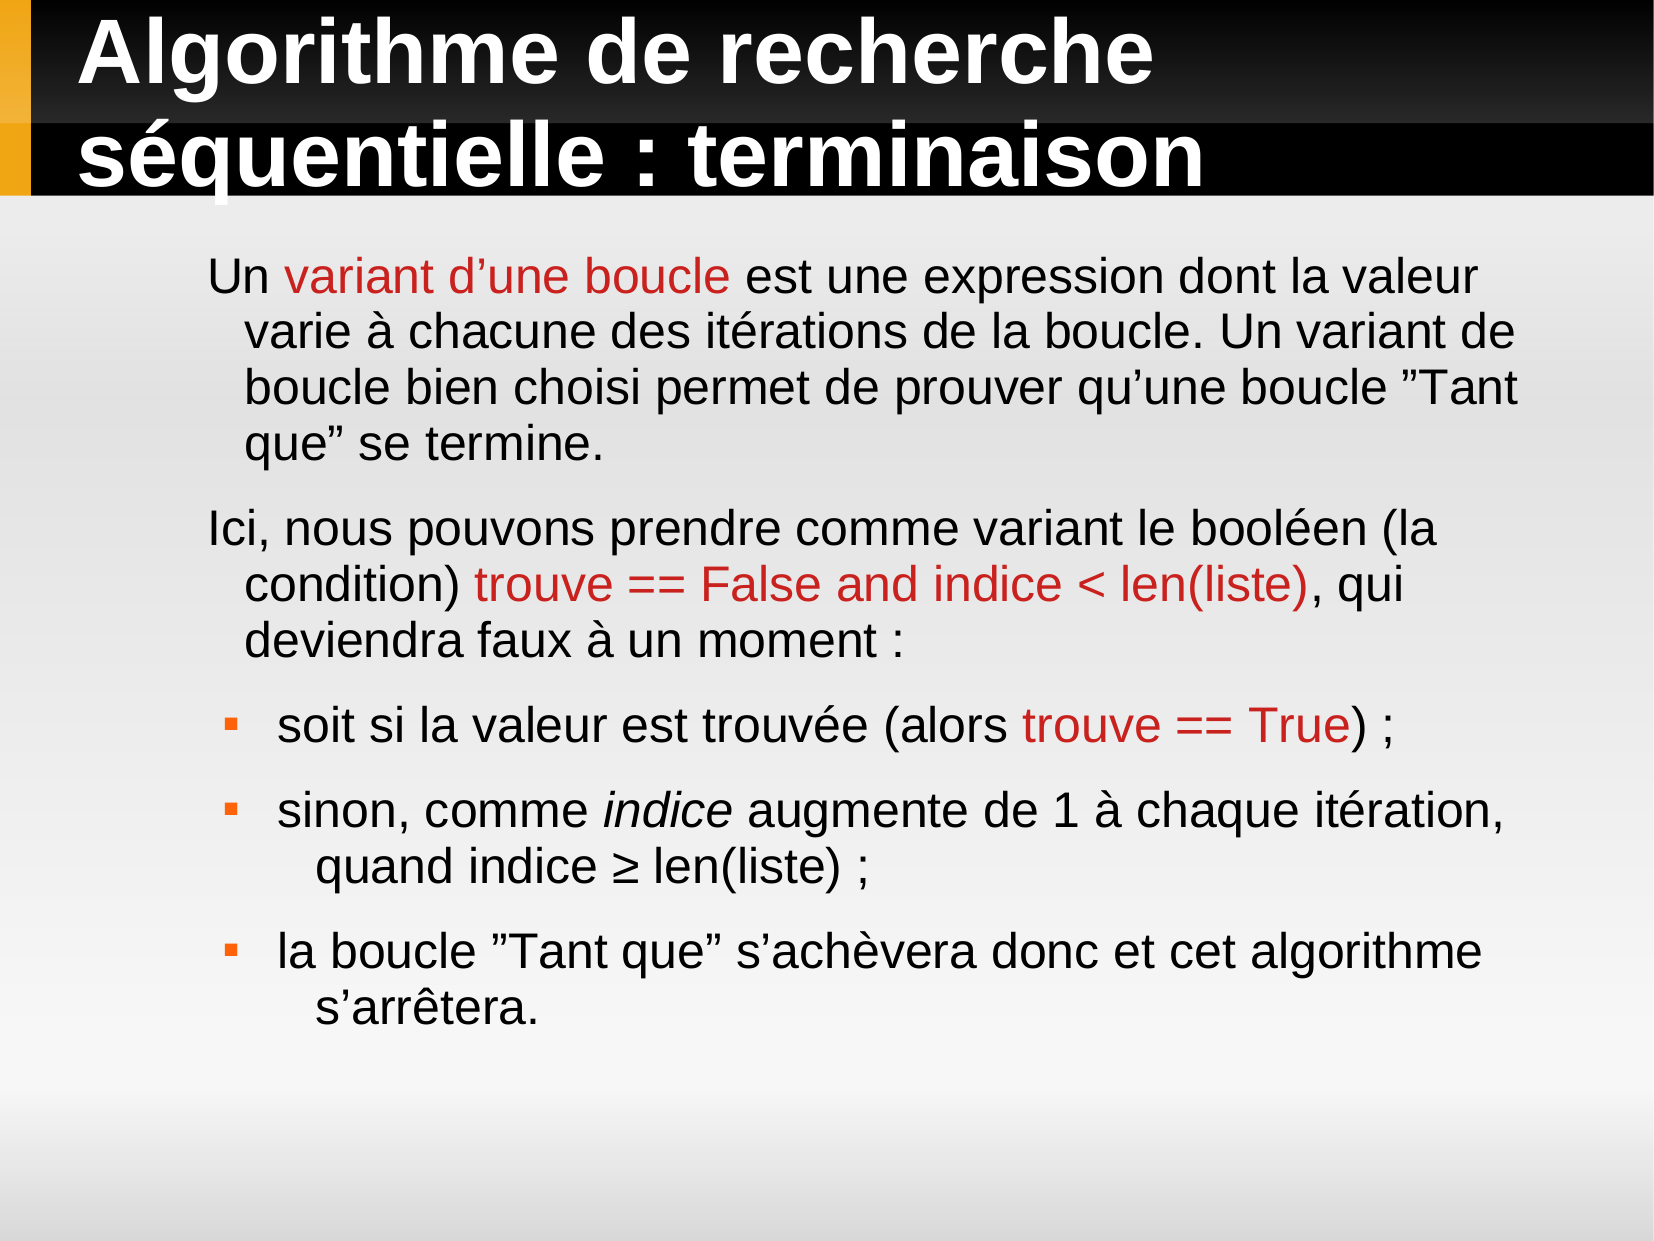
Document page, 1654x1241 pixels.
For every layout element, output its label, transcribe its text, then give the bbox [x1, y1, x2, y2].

list Un variant d’une boucle est une expression dont la valeur varie à chacune des itérations de la boucle. Un variant de boucle bien choisi permet de prouver qu’une boucle ”Tant que” se termine. Ici, nous pouvons prendre comme variant le booléen (la condition) trouve == False and indice < len(liste), qui deviendra faux à un moment : soit si la valeur est trouvée (alors trouve == True) ; sinon, comme indice augmente de 1 à chaque itération, quand indice ≥ len(liste) ; la boucle ”Tant que” s’achèvera donc et cet algorithme s’arrêtera. [94, 248, 1583, 1105]
title Algorithme de recherche séquentielle : terminaison [76, 0, 1565, 208]
picture [0, 0, 1654, 1241]
